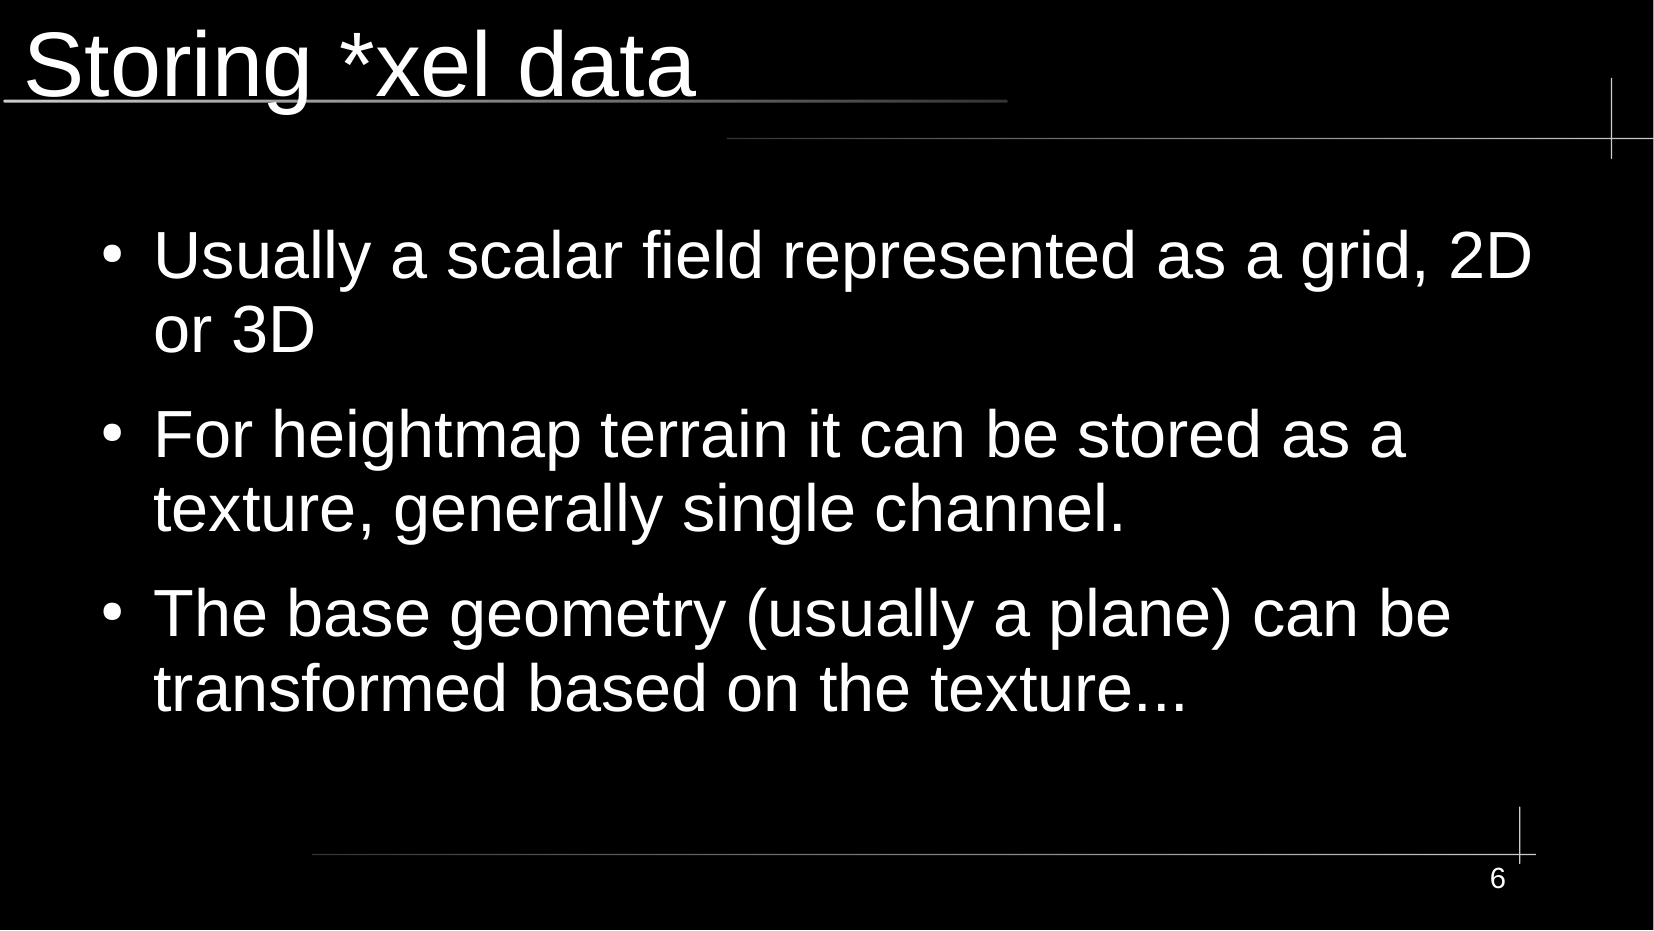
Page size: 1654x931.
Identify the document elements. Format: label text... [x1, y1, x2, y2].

title Storing *xel data [23, 11, 1589, 119]
list Usually a scalar field represented as a grid, 2D or 3D For heightmap terrain it can be stored as a texture, generally single channel. The base geometry (usually a plane) can be transformed based on the texture... [82, 217, 1571, 758]
